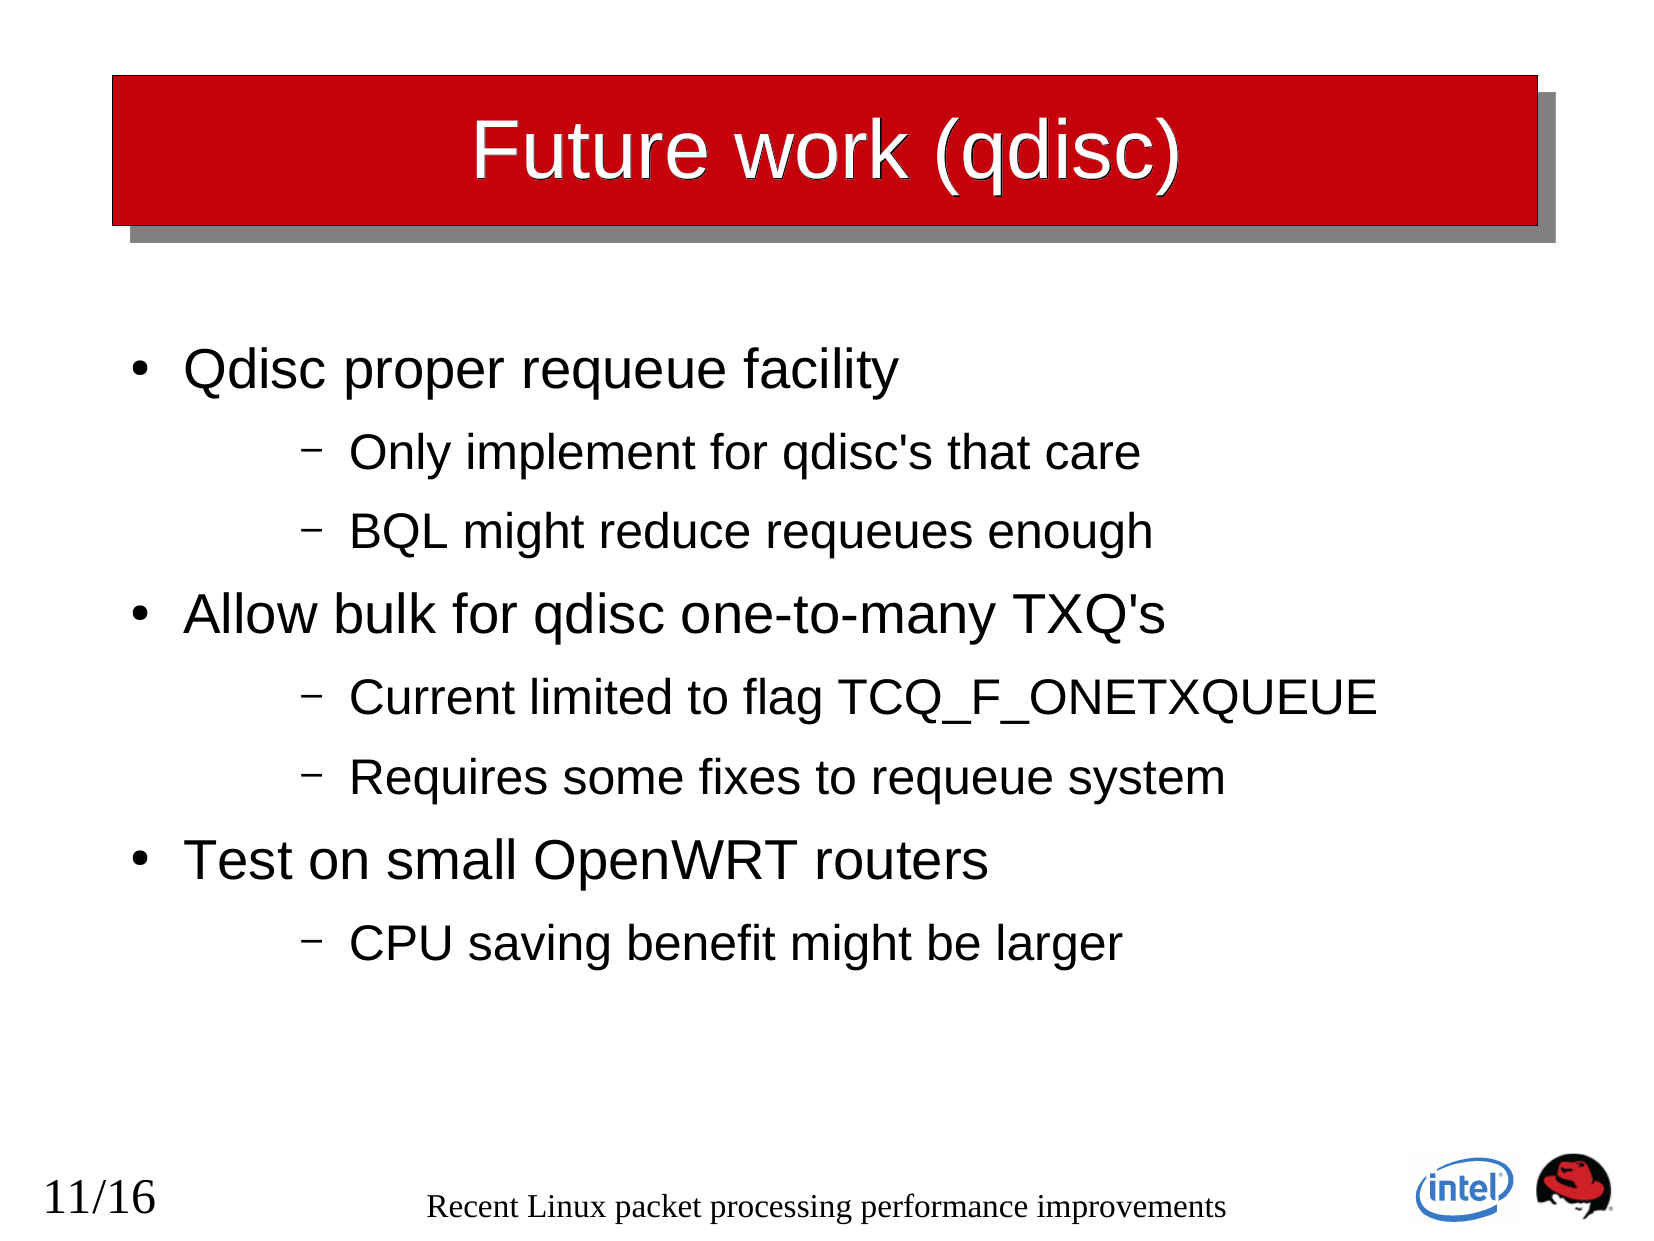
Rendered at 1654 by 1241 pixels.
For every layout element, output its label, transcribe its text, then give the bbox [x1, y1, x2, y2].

title Future work (qdisc) [116, 75, 1538, 226]
list Qdisc proper requeue facility Only implement for qdisc's that care BQL might reduce requeues enough Allow bulk for qdisc one-to-many TXQ's Current limited to flag TCQ_F_ONETXQUEUE Requires some fixes to requeue system Test on small OpenWRT routers CPU saving benefit might be larger [112, 337, 1538, 1126]
picture [1409, 1151, 1521, 1228]
picture [1535, 1151, 1619, 1229]
